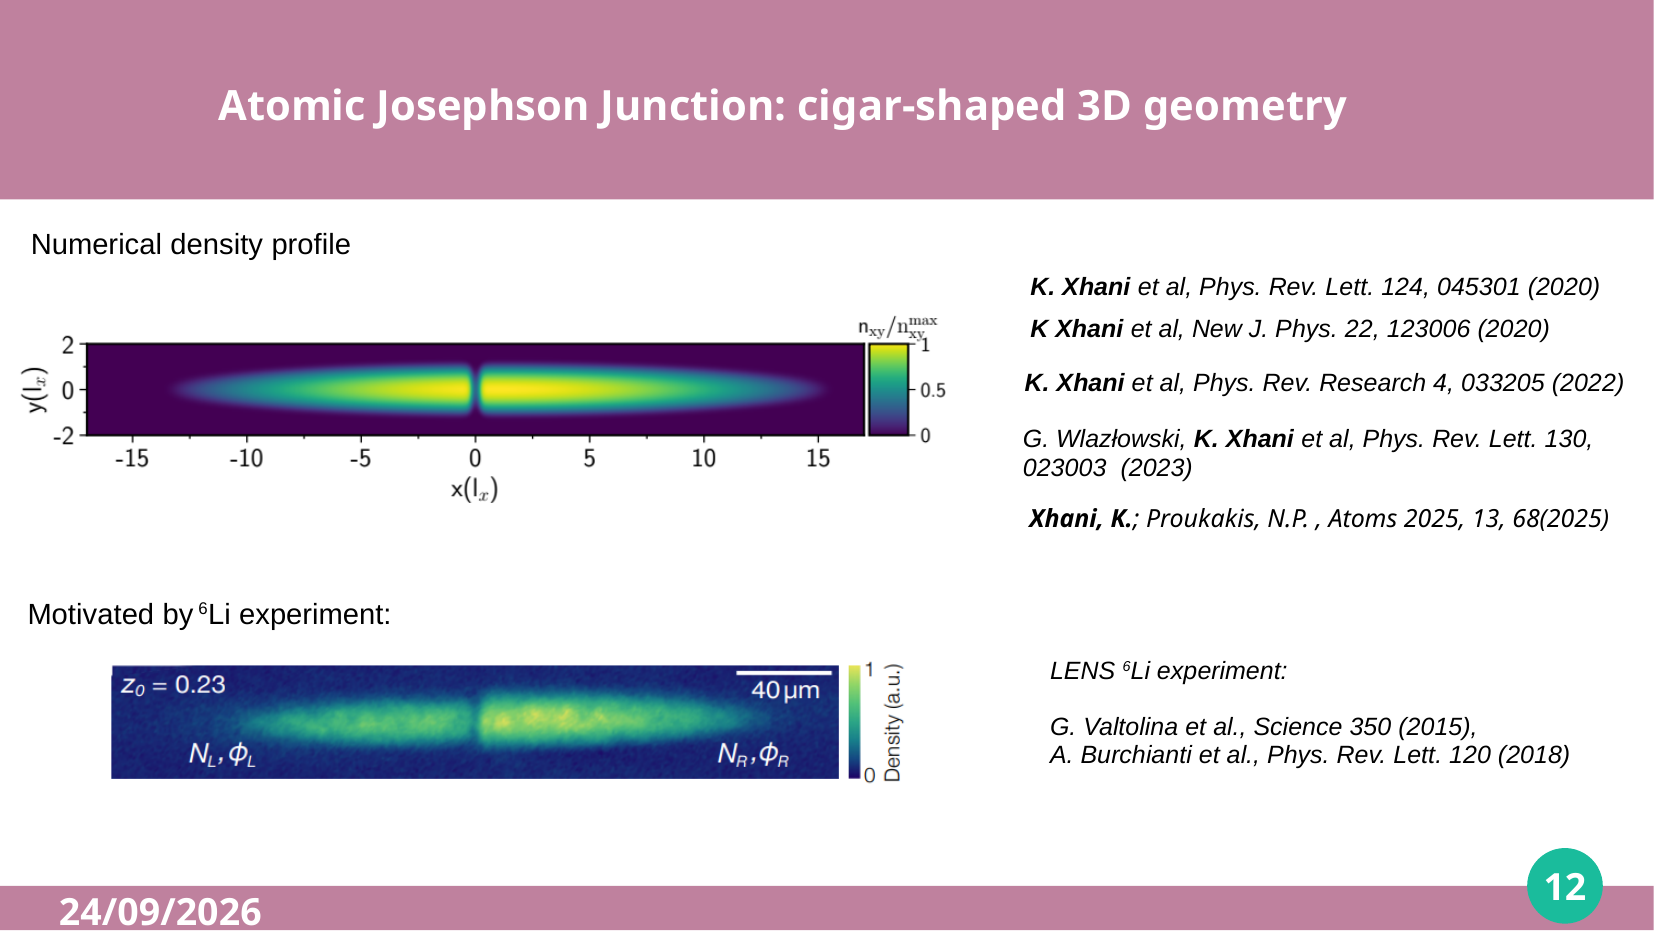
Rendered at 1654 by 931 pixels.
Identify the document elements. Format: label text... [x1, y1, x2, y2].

text_box K. Xhani et al, Phys. Rev. Research 4, 033205 (2022) [1009, 361, 1654, 405]
text_box K. Xhani et al, Phys. Rev. Lett. 124, 045301 (2020) [1015, 265, 1654, 321]
picture [11, 306, 957, 514]
text_box G. Wlazłowski, K. Xhani et al, Phys. Rev. Lett. 130, 023003 (2023) [1008, 417, 1654, 461]
text_box Numerical density profile [16, 220, 662, 278]
text_box LENS 6Li experiment: G. Valtolina et al., Science 350 (2015), A. Burchianti et al., Phys. Rev. Lett. 120 (2018) [1035, 649, 1625, 777]
text_box Xhani, K.; Proukakis, N.P. , Atoms 2025, 13, 68(2025) [997, 496, 1642, 540]
picture [96, 653, 916, 792]
text_box K Xhani et al, New J. Phys. 22, 123006 (2020) [1015, 307, 1577, 350]
text_box Motivated by 6Li experiment: [12, 590, 502, 648]
title Atomic Josephson Junction: cigar-shaped 3D geometry [218, 64, 1388, 144]
